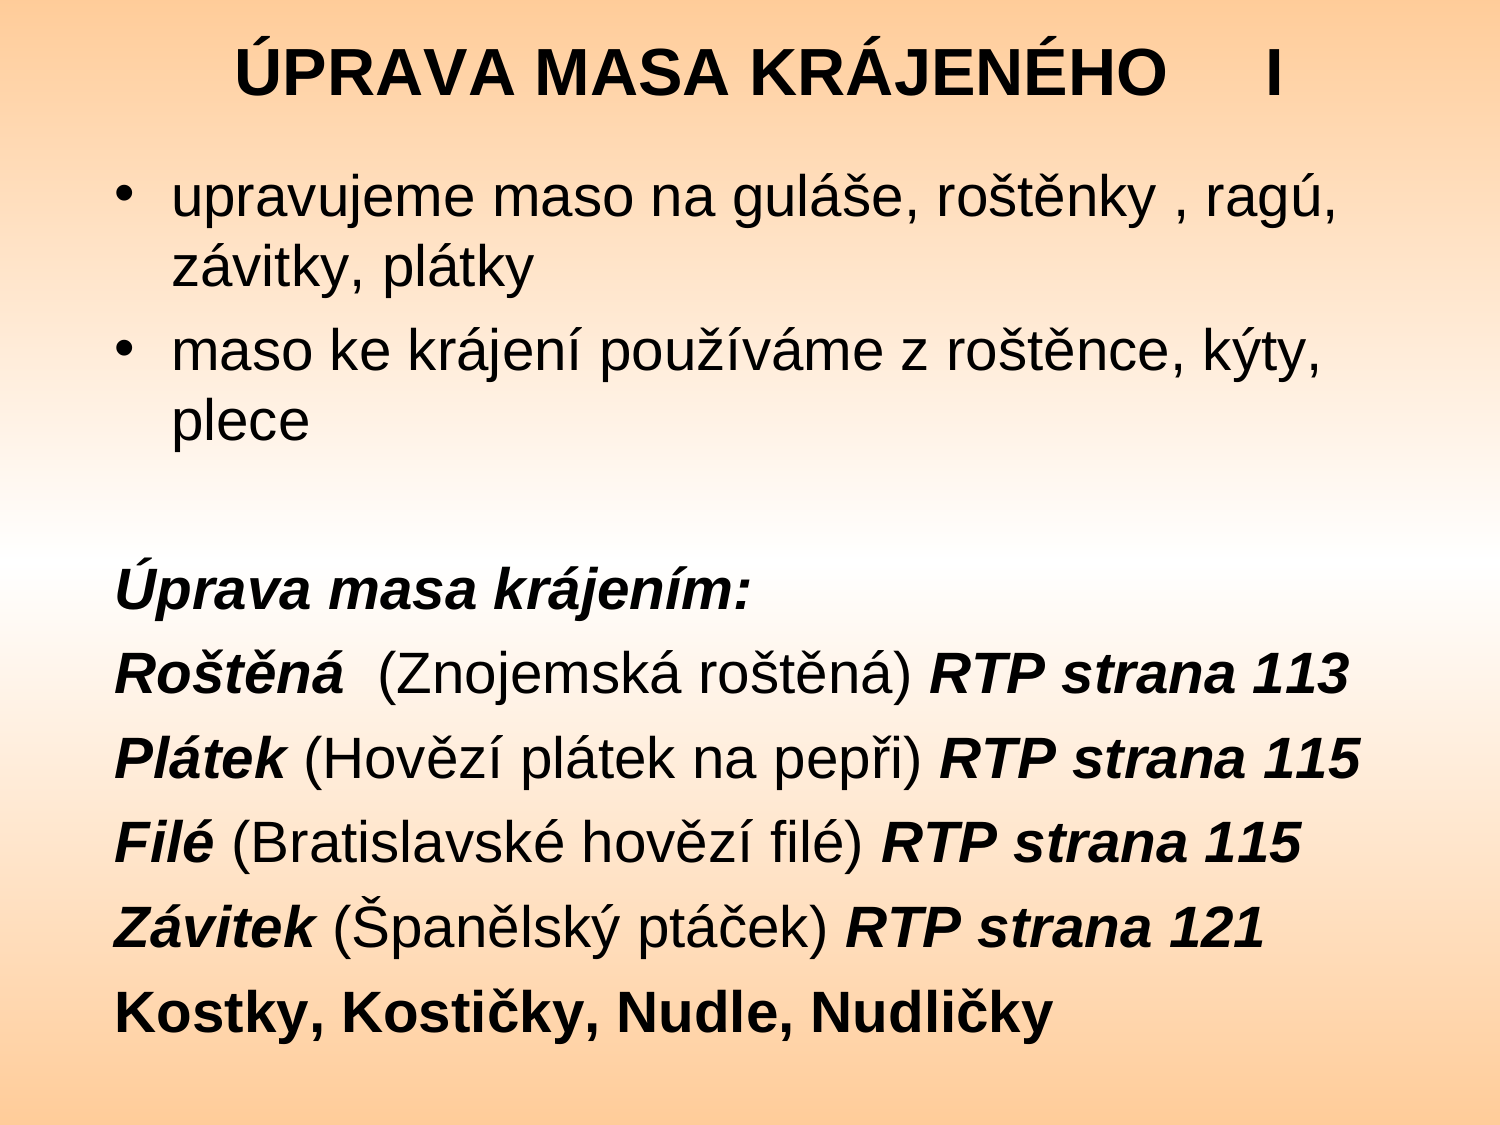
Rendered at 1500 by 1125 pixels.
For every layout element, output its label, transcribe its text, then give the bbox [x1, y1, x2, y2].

title ÚPRAVA MASA KRÁJENÉHO I [112, 21, 1388, 117]
list upravujeme maso na guláše, roštěnky , ragú, závitky, plátky maso ke krájení používáme z roštěnce, kýty, plece Úprava masa krájením: Roštěná (Znojemská roštěná) RTP strana 113 Plátek (Hovězí plátek na pepři) RTP strana 115 Filé (Bratislavské hovězí filé) RTP strana 115 Závitek (Španělský ptáček) RTP strana 121 Kostky, Kostičky, Nudle, Nudličky [99, 149, 1401, 1088]
